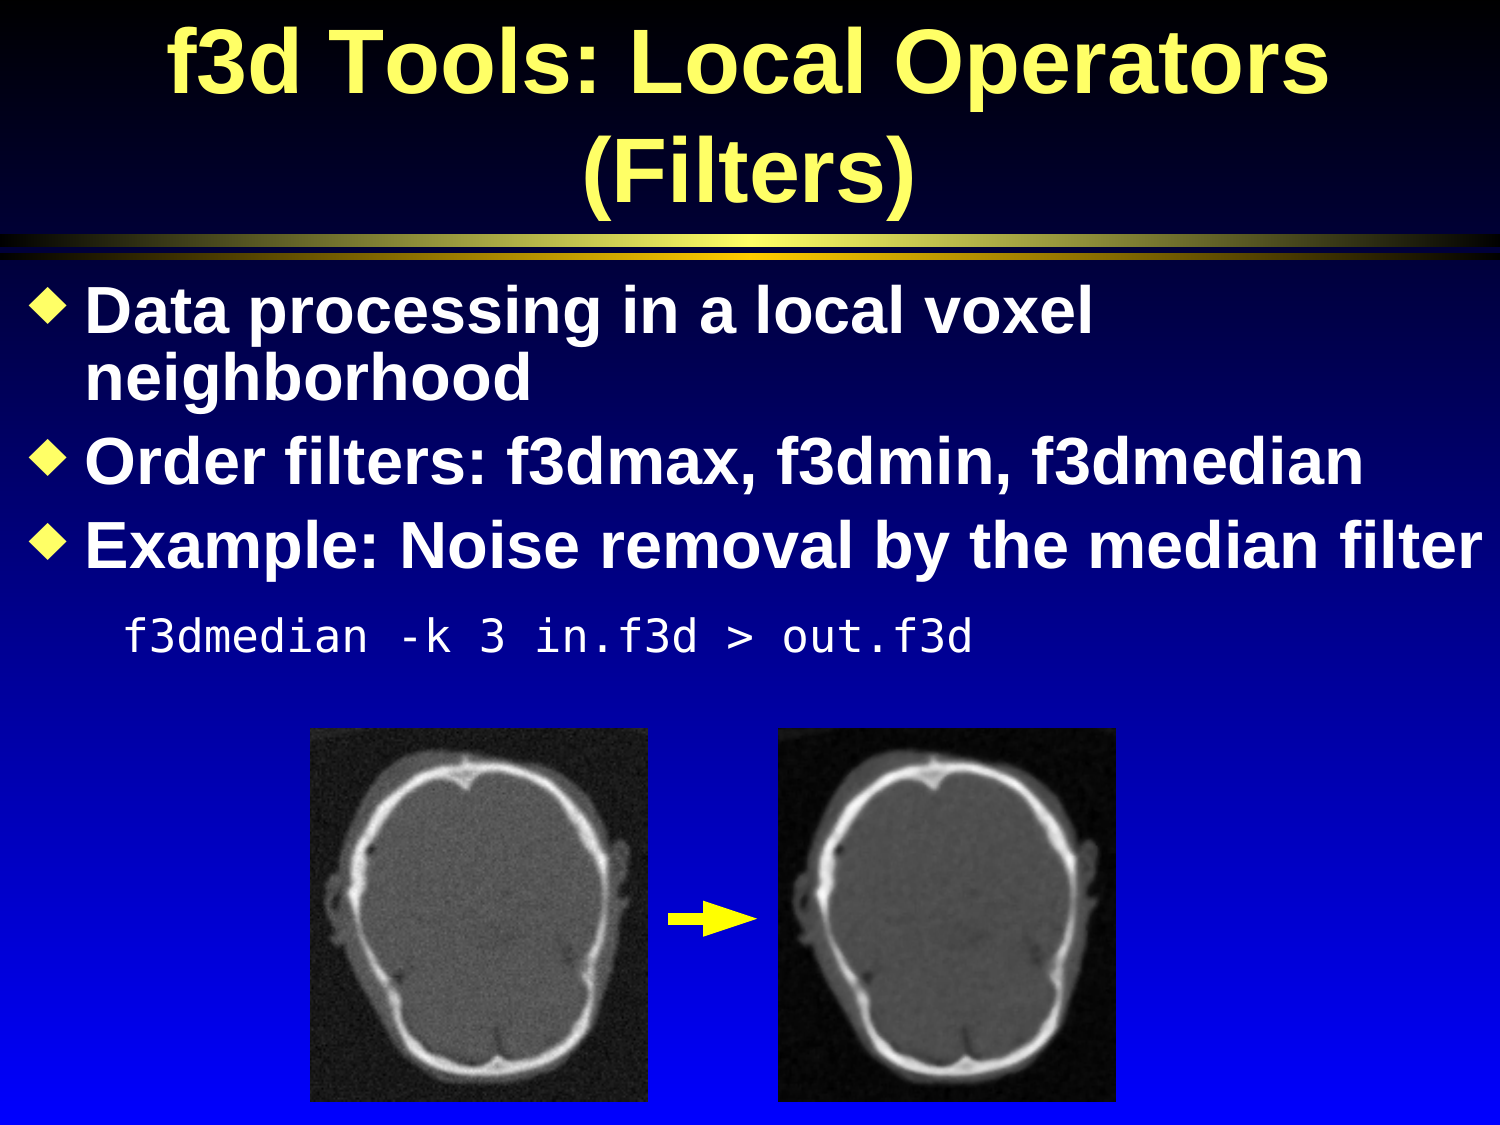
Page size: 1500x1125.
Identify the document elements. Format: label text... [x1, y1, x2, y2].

picture [310, 728, 648, 1102]
title f3d Tools: Local Operators (Filters) [39, 0, 1460, 235]
list Data processing in a local voxel neighborhood Order filters: f3dmax, f3dmin, f3dmedian Example: Noise removal by the median filter f3dmedian -k 3 in.f3d > out.f3d [28, 279, 1500, 955]
picture [778, 728, 1116, 1102]
